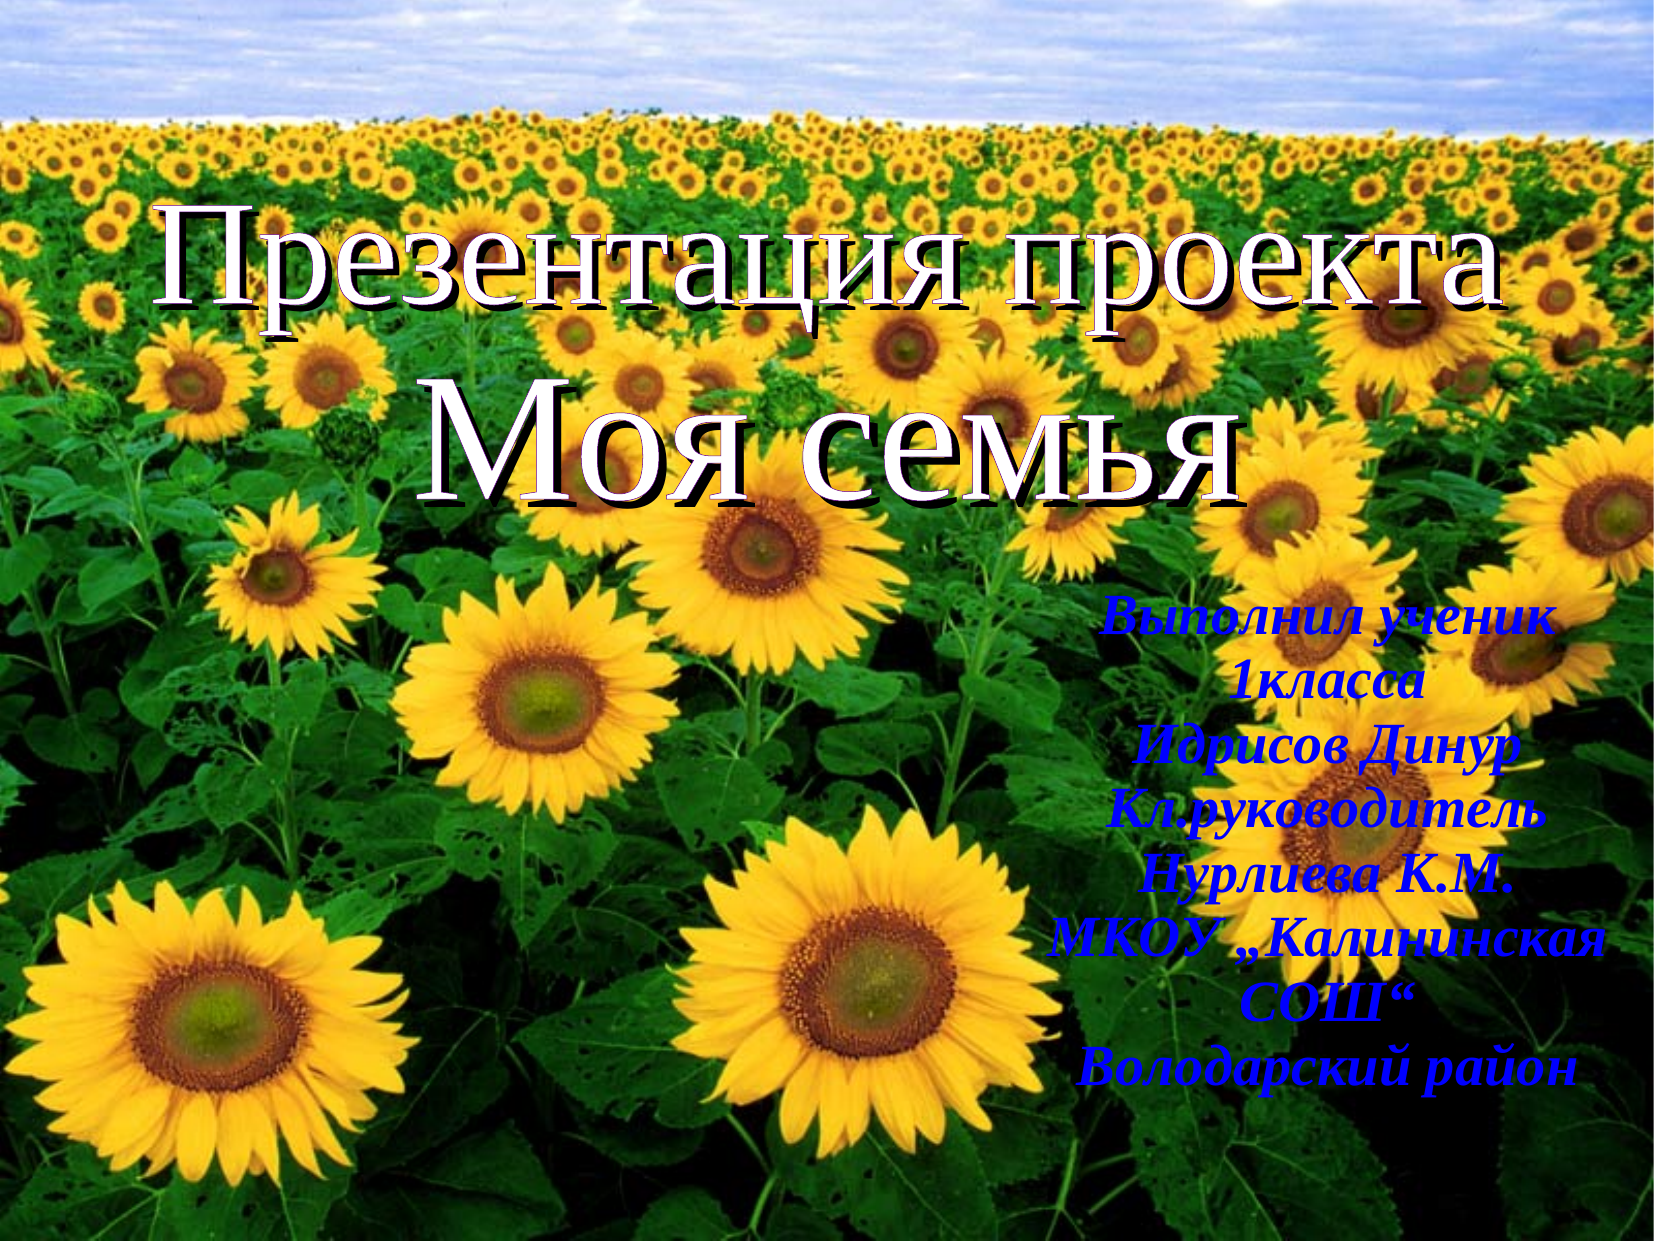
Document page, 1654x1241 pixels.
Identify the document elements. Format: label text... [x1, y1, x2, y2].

picture [0, 0, 1654, 1241]
title Презентация проекта Моя семья [59, 88, 1595, 621]
subtitle Выполнил ученик 1класса Идрисов Динур Кл.руководитель Нурлиева К.М. МКОУ „Калининская СОШ“ Володарский район [1033, 588, 1623, 1241]
